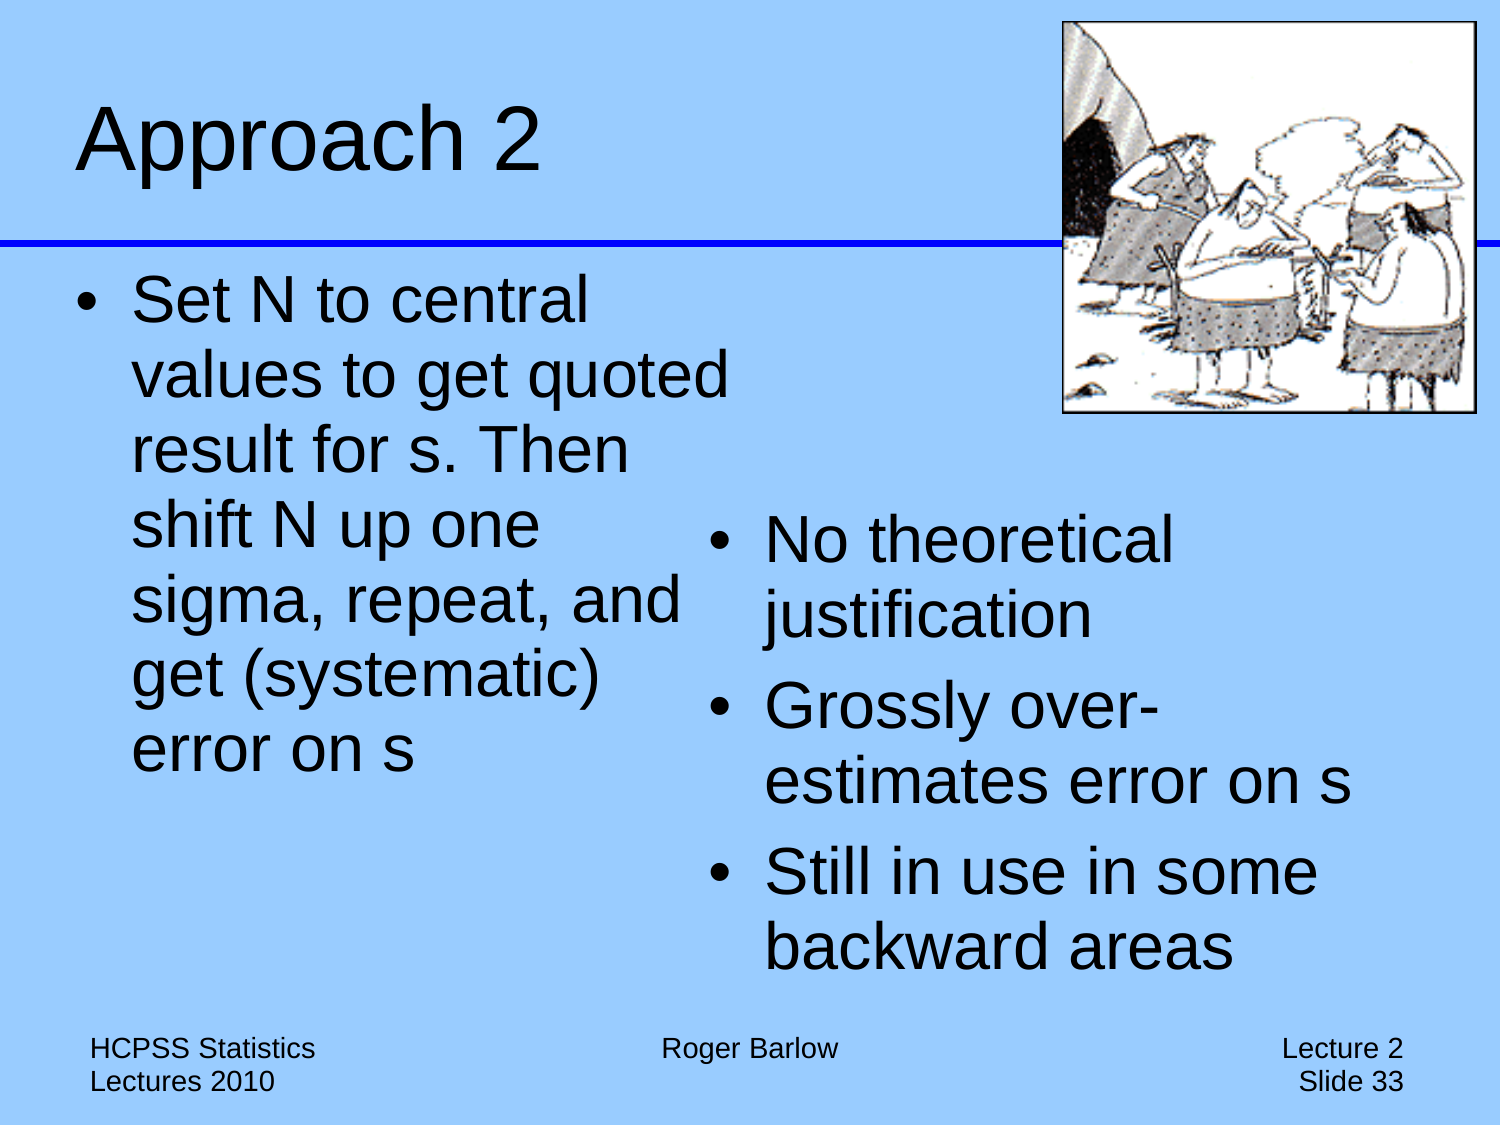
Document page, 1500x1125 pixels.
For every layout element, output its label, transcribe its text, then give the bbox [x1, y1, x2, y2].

list No theoretical justification Grossly over-estimates error on s Still in use in some backward areas [708, 501, 1426, 1006]
list Set N to central values to get quoted result for s. Then shift N up one sigma, repeat, and get (systematic) error on s [75, 262, 734, 1006]
title Approach 2 [75, 45, 1062, 233]
picture [1062, 21, 1477, 414]
